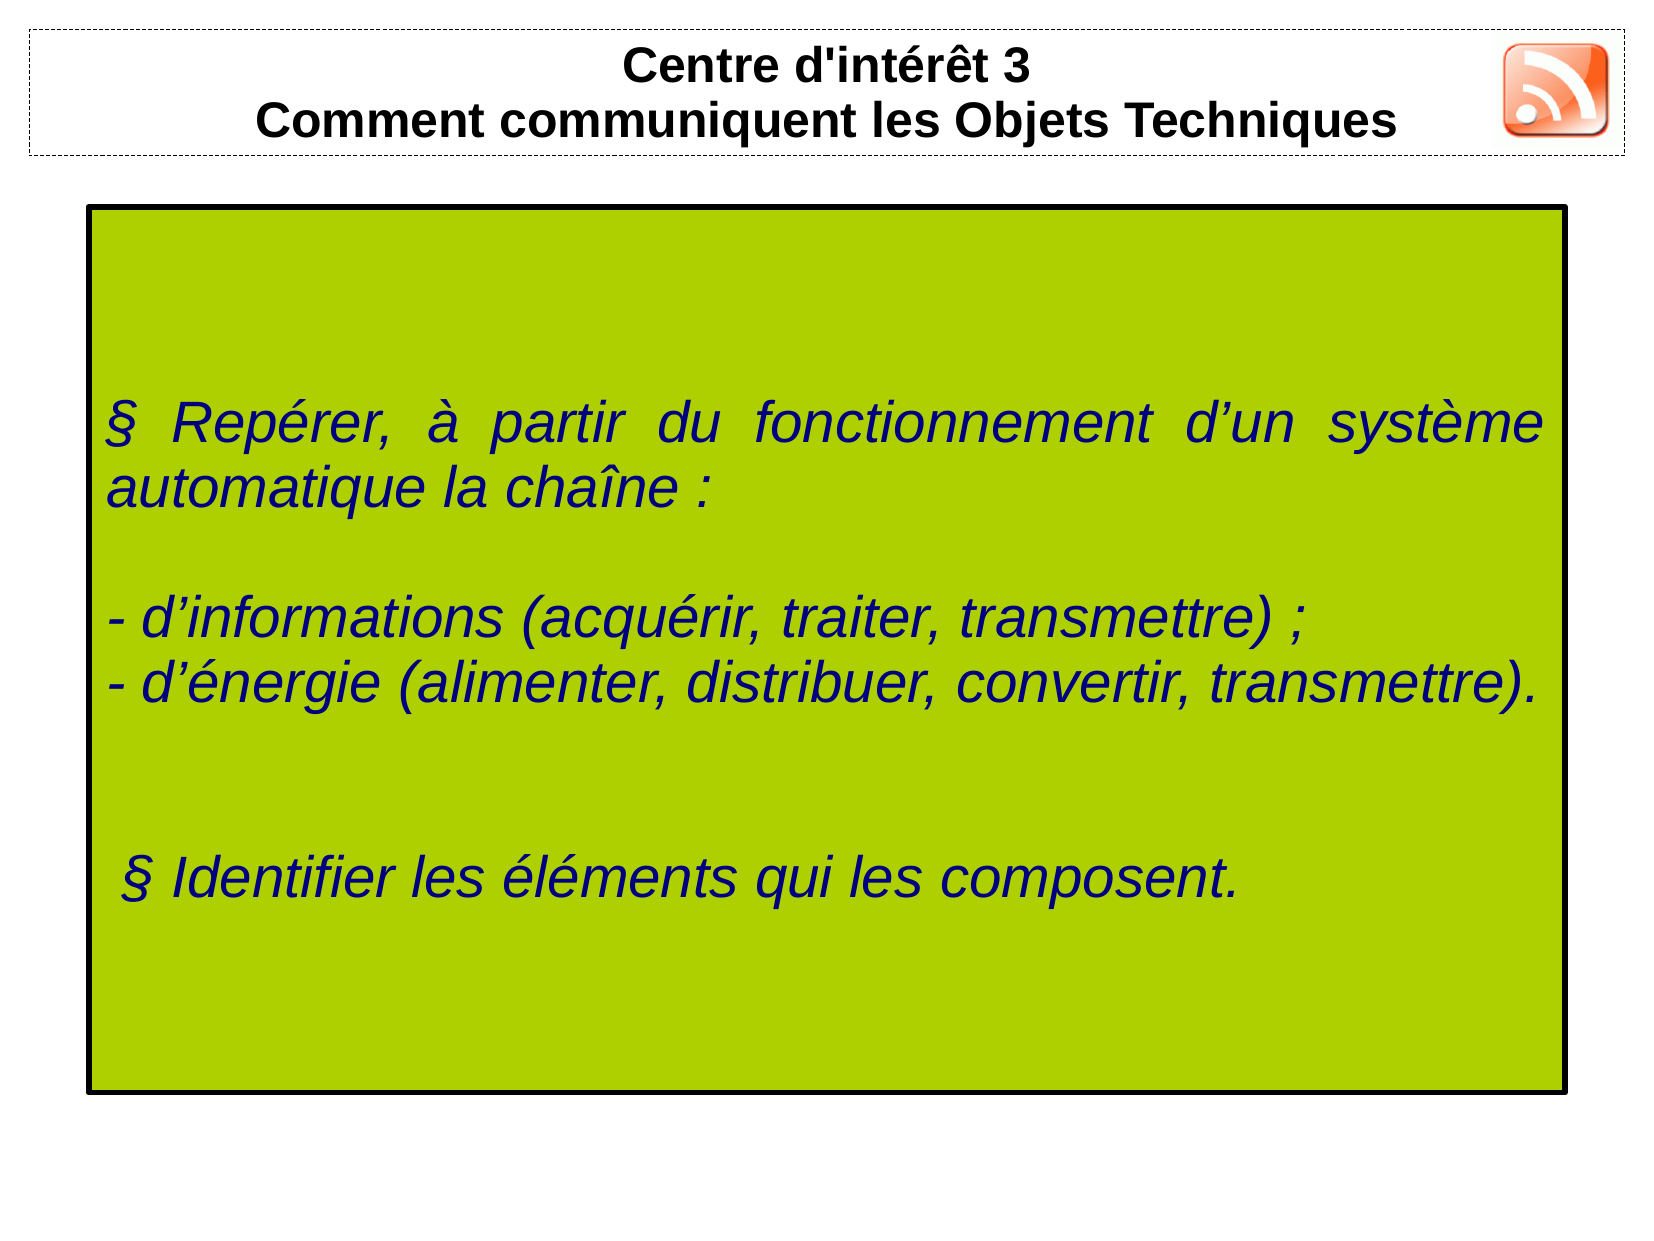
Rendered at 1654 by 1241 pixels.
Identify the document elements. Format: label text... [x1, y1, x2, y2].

text_box § Repérer, à partir du fonctionnement d’un système automatique la chaîne : - d’informations (acquérir, traiter, transmettre) ; - d’énergie (alimenter, distribuer, convertir, transmettre). § Identifier les éléments qui les composent. [88, 206, 1565, 1093]
text_box Centre d'intérêt 3 Comment communiquent les Objets Techniques [29, 29, 1625, 156]
